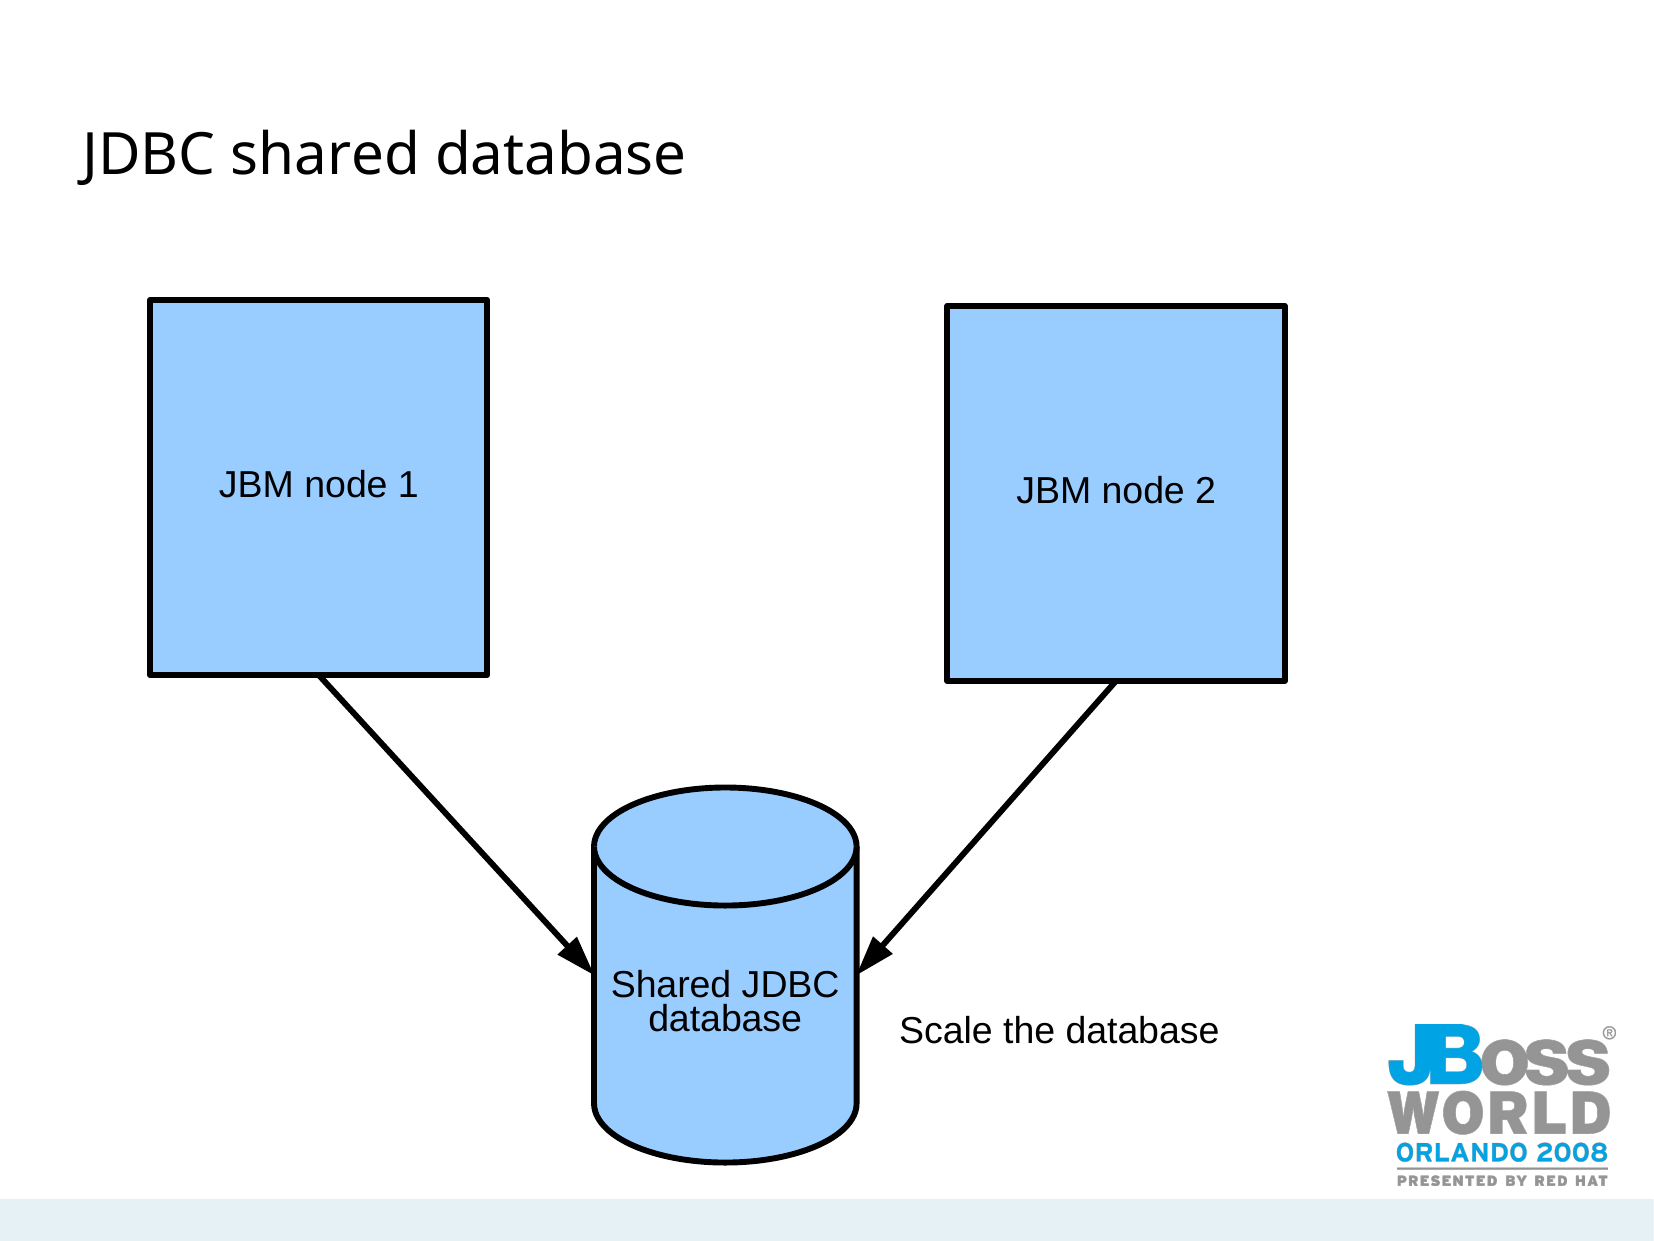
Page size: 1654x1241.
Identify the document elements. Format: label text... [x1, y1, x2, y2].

picture [1387, 1024, 1616, 1186]
text_box Scale the database [884, 1008, 1235, 1080]
picture [1446, 1058, 1466, 1071]
picture [0, 1199, 1654, 1241]
text_box JBM node 1 [149, 300, 488, 676]
text_box JBM node 2 [947, 305, 1285, 681]
picture [1446, 1037, 1464, 1048]
text_box Shared JDBC database [594, 787, 857, 1163]
title JDBC shared database [82, 49, 1571, 256]
